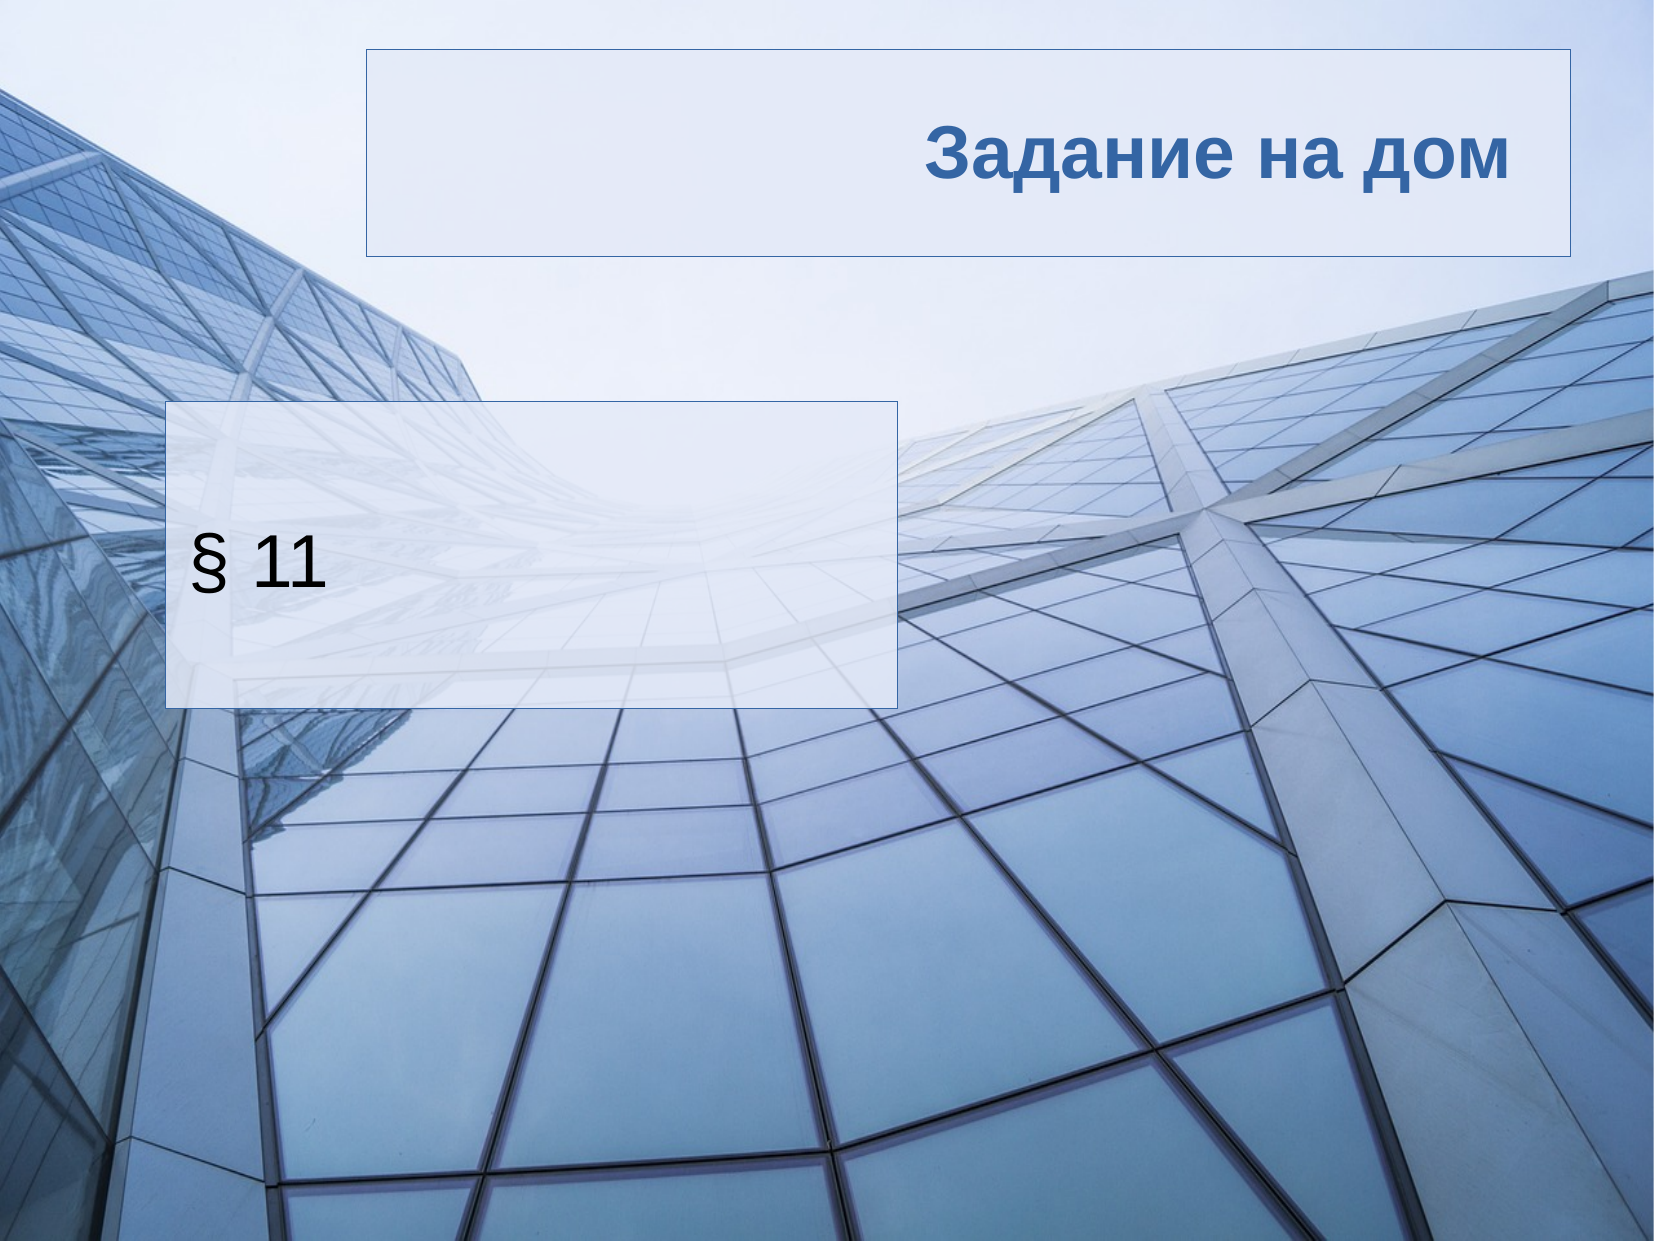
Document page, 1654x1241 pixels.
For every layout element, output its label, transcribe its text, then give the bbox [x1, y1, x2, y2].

title Задание на дом [366, 49, 1571, 257]
text_box § 11 [165, 401, 898, 709]
picture [0, 0, 1654, 1241]
